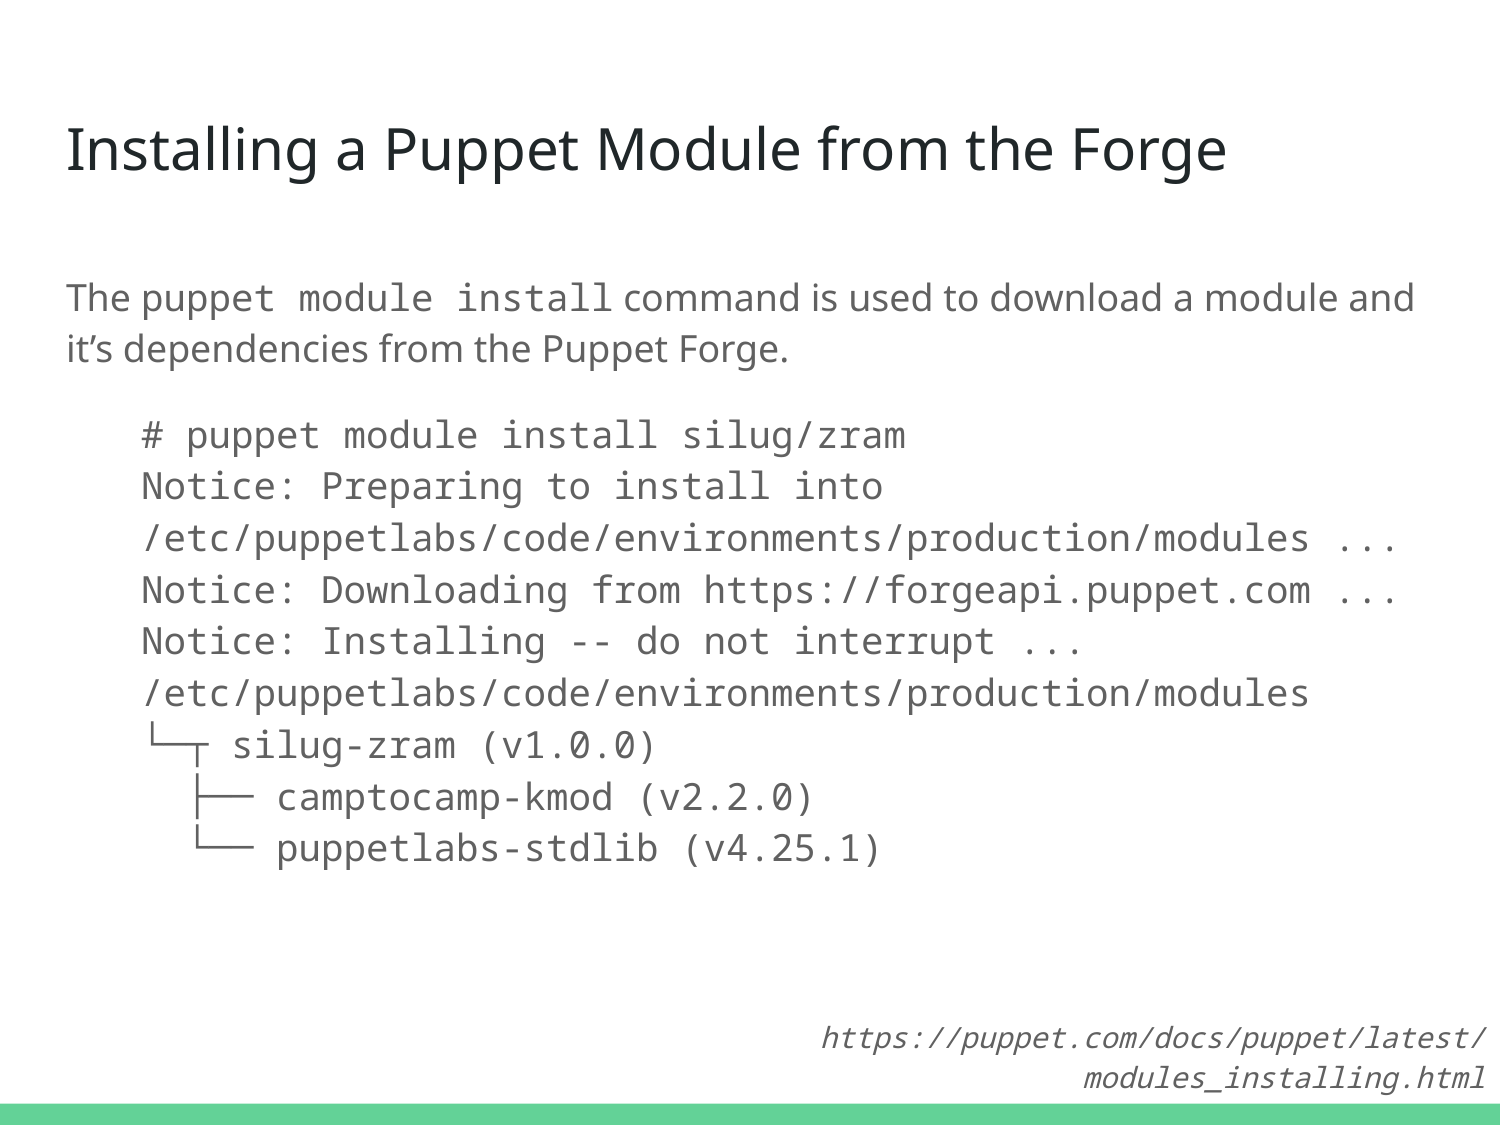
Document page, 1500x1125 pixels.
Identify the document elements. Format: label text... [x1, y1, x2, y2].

title Installing a Puppet Module from the Forge [51, 97, 1449, 223]
list The puppet module install command is used to download a module and it’s dependencies from the Puppet Forge. # puppet module install silug/zram Notice: Preparing to install into /etc/puppetlabs/code/environments/production/modules ... Notice: Downloading from https://forgeapi.puppet.com ... Notice: Installing -- do not interrupt ... /etc/puppetlabs/code/environments/production/modules └─┬ silug-zram (v1.0.0) ├── camptocamp-kmod (v2.2.0) └── puppetlabs-stdlib (v4.25.1) [51, 252, 1449, 1000]
text_box https://puppet.com/docs/puppet/latest/modules_installing.html [409, 999, 1500, 1107]
